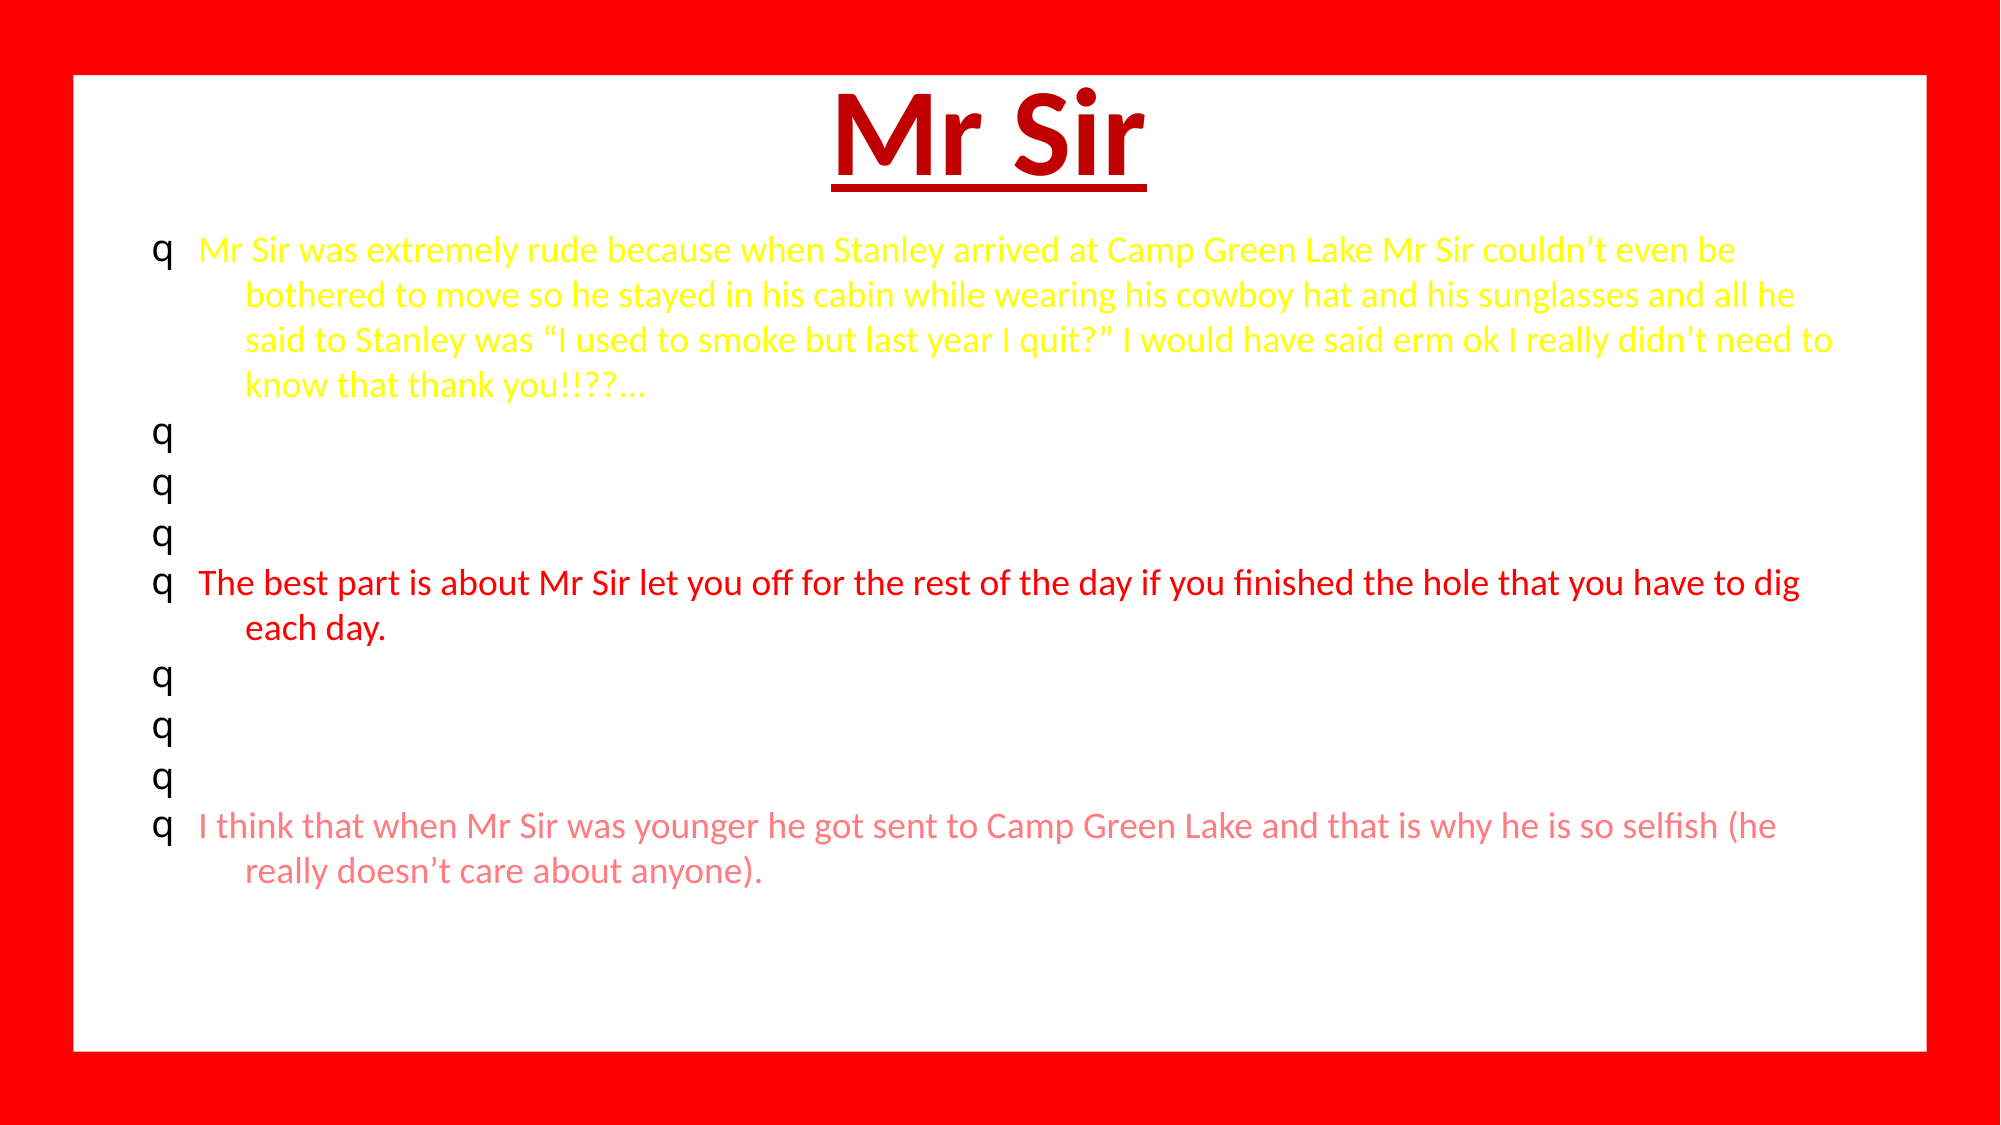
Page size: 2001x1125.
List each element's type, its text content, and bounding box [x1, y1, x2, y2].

text_box [0, 0, 2000, 1125]
text_box Mr Sir [815, 76, 1185, 210]
text_box Mr Sir was extremely rude because when Stanley arrived at Camp Green Lake Mr Sir couldn’t even be bothered to move so he stayed in his cabin while wearing his cowboy hat and his sunglasses and all he said to Stanley was “I used to smoke but last year I quit?” I would have said erm ok I really didn’t need to know that thank you!!??... The best part is about Mr Sir let you off for the rest of the day if you finished the hole that you have to dig each day. I think that when Mr Sir was younger he got sent to Camp Green Lake and that is why he is so selfish (he really doesn’t care about anyone). [136, 217, 1864, 869]
